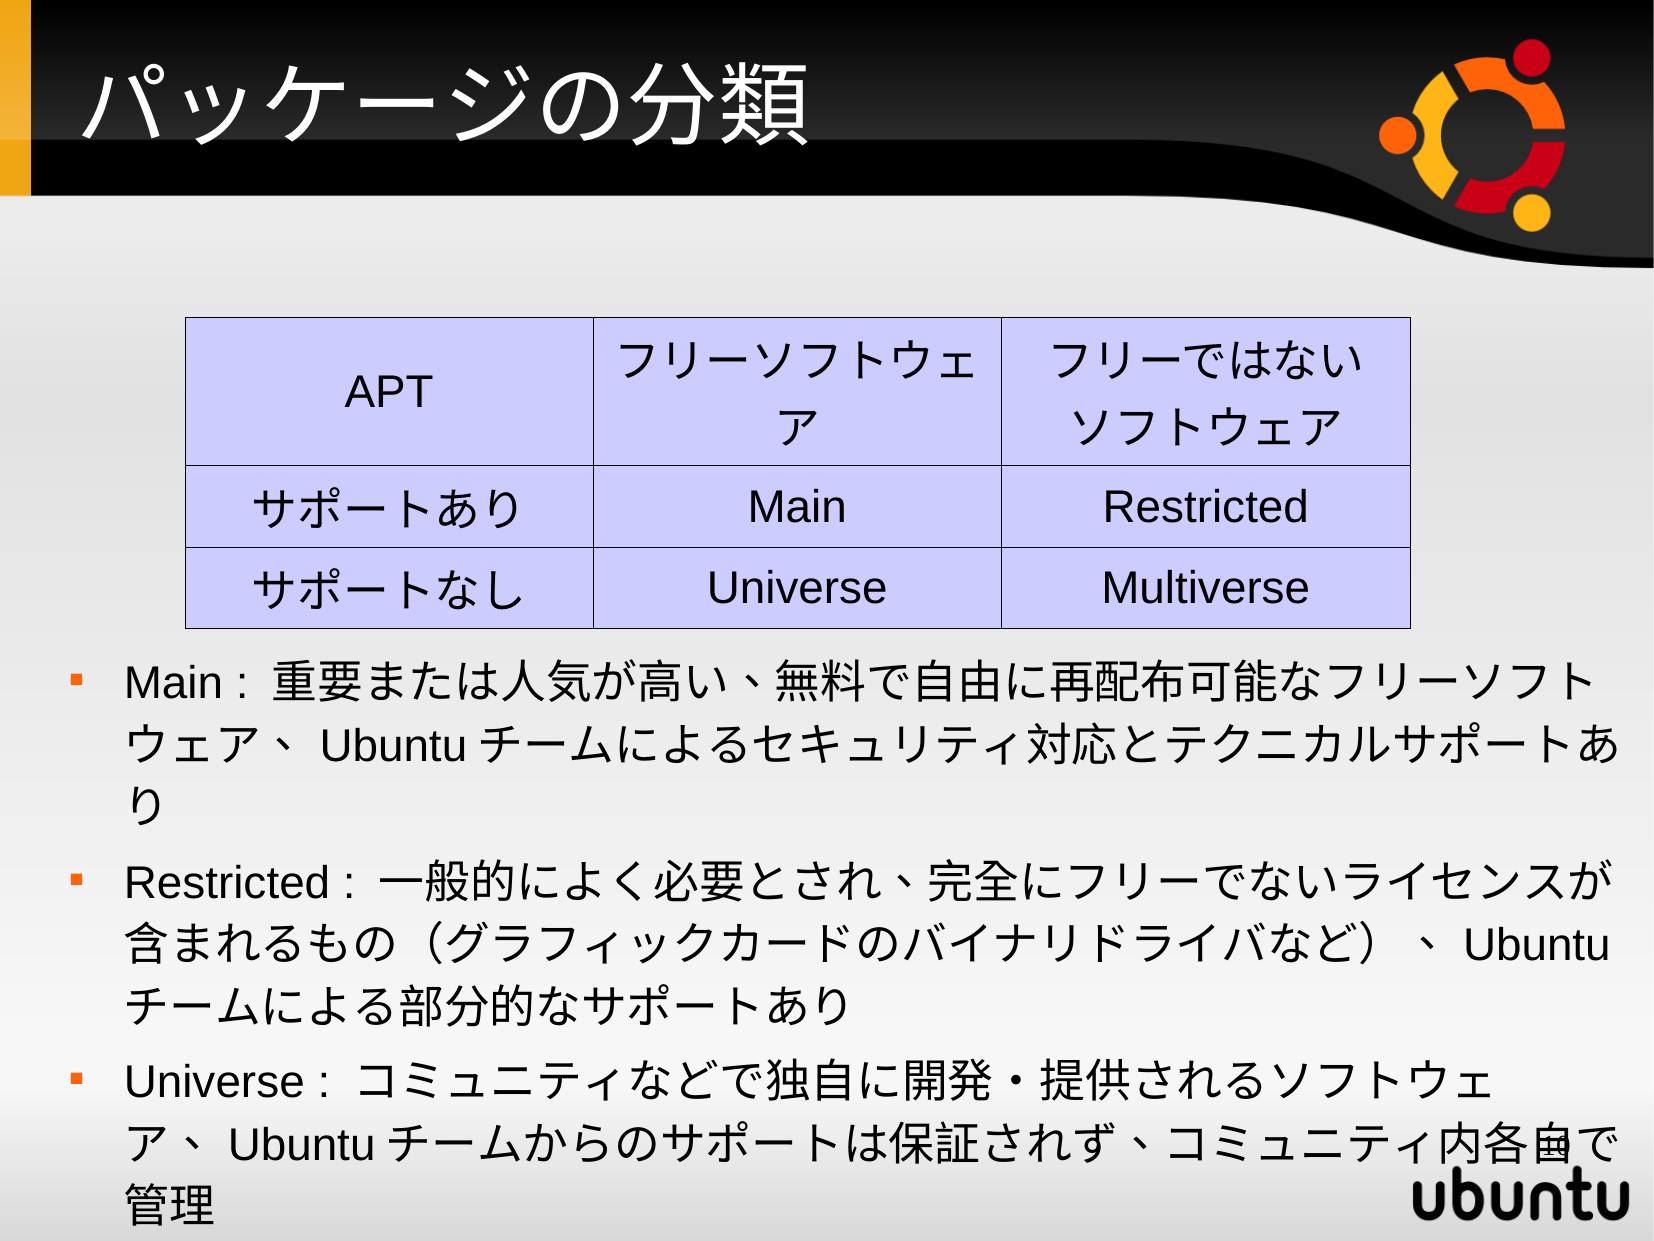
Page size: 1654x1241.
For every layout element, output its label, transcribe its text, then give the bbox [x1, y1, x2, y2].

table_cell Multiverse [1002, 548, 1410, 628]
table_cell Main [594, 466, 1001, 547]
table_header APT [186, 318, 593, 465]
picture [0, 0, 1654, 1241]
table_cell Restricted [1002, 466, 1410, 547]
table_cell Universe [594, 548, 1001, 628]
table_header フリーではない ソフトウェア [1002, 318, 1410, 465]
title パッケージの分類 [76, 0, 1565, 208]
table_cell サポートなし [186, 548, 593, 628]
list Main : 重要または人気が高い、無料で自由に再配布可能なフリーソフトウェア、Ubuntuチームによるセキュリティ対応とテクニカルサポートあり Restricted : 一般的によく必要とされ、完全にフリーでないライセンスが含まれるもの（グラフィックカードのバイナリドライバなど）、Ubuntuチームによる部分的なサポートあり Universe : コミュニティなどで独自に開発・提供されるソフトウェア、Ubuntuチームからのサポートは保証されず、コミュニティ内各自で管理 Multiverse : ライセンスがUbuntuライセンスポリシーを満たさない、non-freeなソフトウェア、Ubuntuチームによるサポートは完全になし [53, 649, 1625, 1143]
table_cell サポートあり [186, 466, 593, 547]
table_header フリーソフトウェア [594, 318, 1001, 465]
